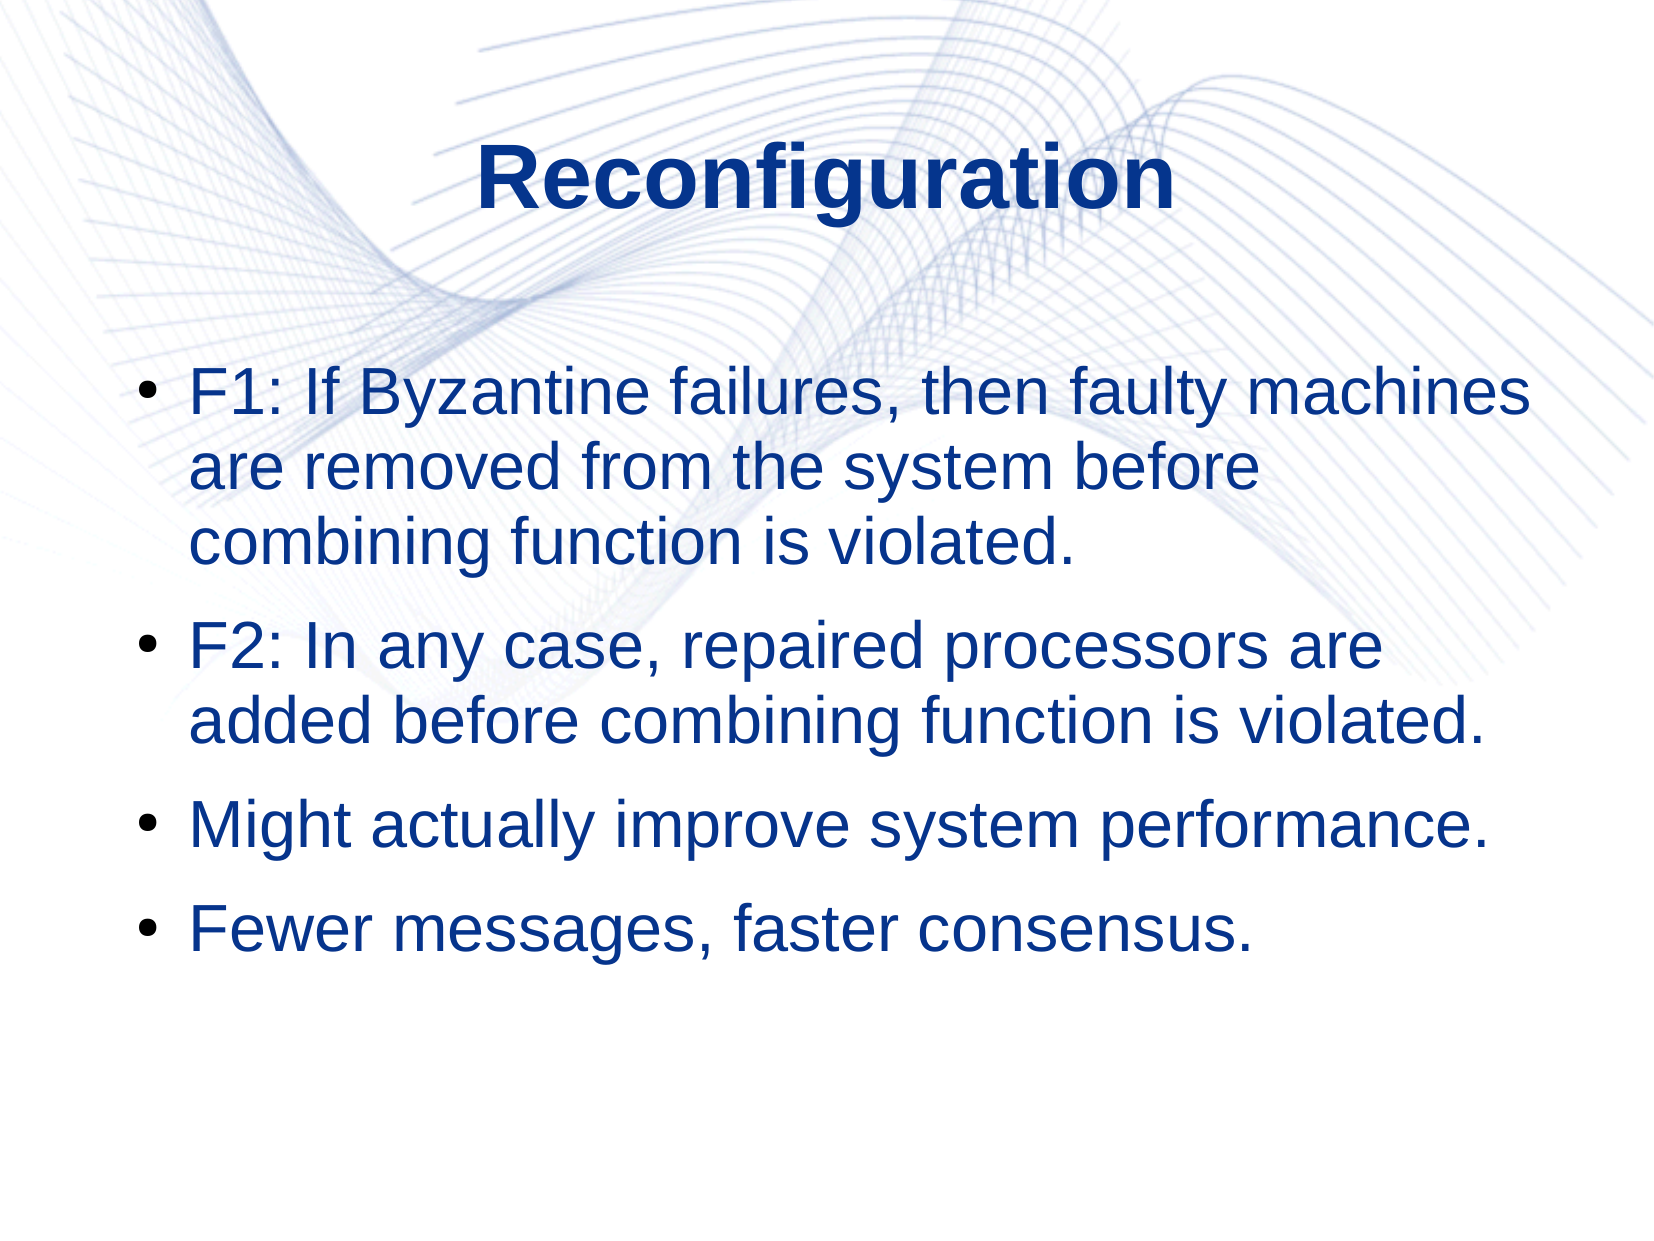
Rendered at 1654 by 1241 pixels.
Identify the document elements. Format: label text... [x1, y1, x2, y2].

picture [0, 0, 1654, 1241]
list F1: If Byzantine failures, then faulty machines are removed from the system before combining function is violated. F2: In any case, repaired processors are added before combining function is violated. Might actually improve system performance. Fewer messages, faster consensus. [118, 354, 1536, 1108]
title Reconfiguration [118, 66, 1536, 288]
